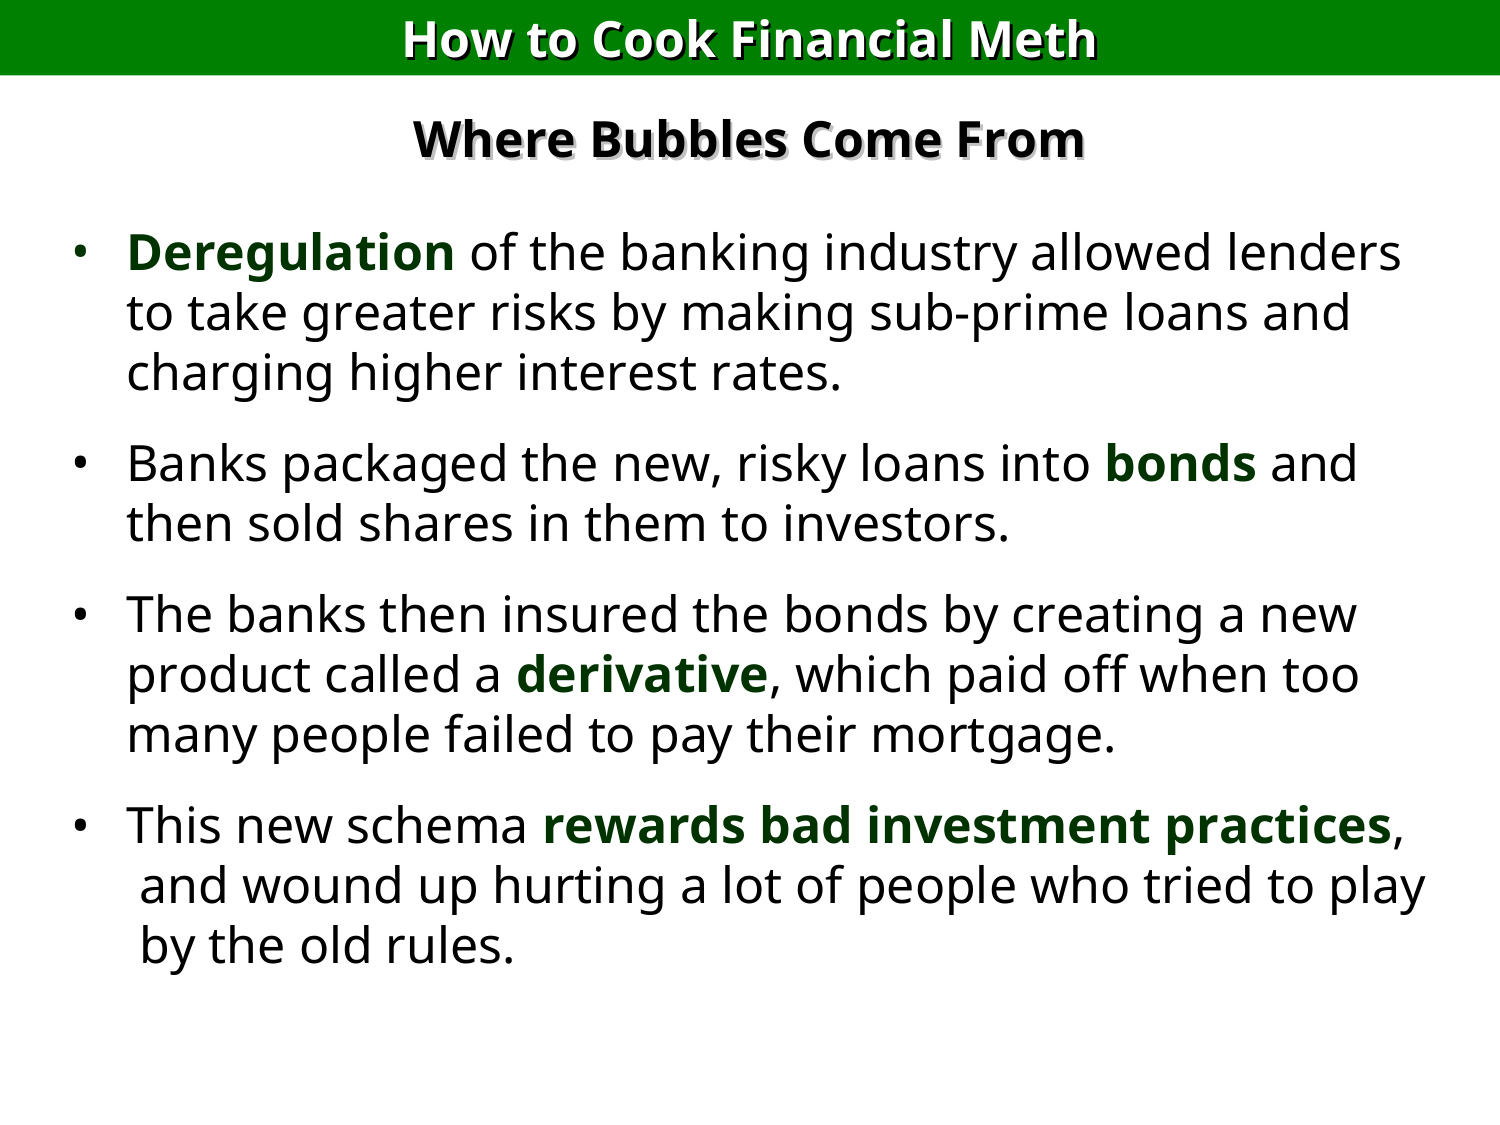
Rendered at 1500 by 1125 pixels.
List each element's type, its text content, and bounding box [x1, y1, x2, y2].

text_box How to Cook Financial Meth [0, 0, 1500, 76]
text_box Deregulation of the banking industry allowed lenders to take greater risks by making sub-prime loans and charging higher interest rates. Banks packaged the new, risky loans into bonds and then sold shares in them to investors. The banks then insured the bonds by creating a new product called a derivative, which paid off when too many people failed to pay their mortgage. This new schema rewards bad investment practices, and wound up hurting a lot of people who tried to play by the old rules. [37, 212, 1463, 982]
title Where Bubbles Come From [112, 99, 1388, 176]
